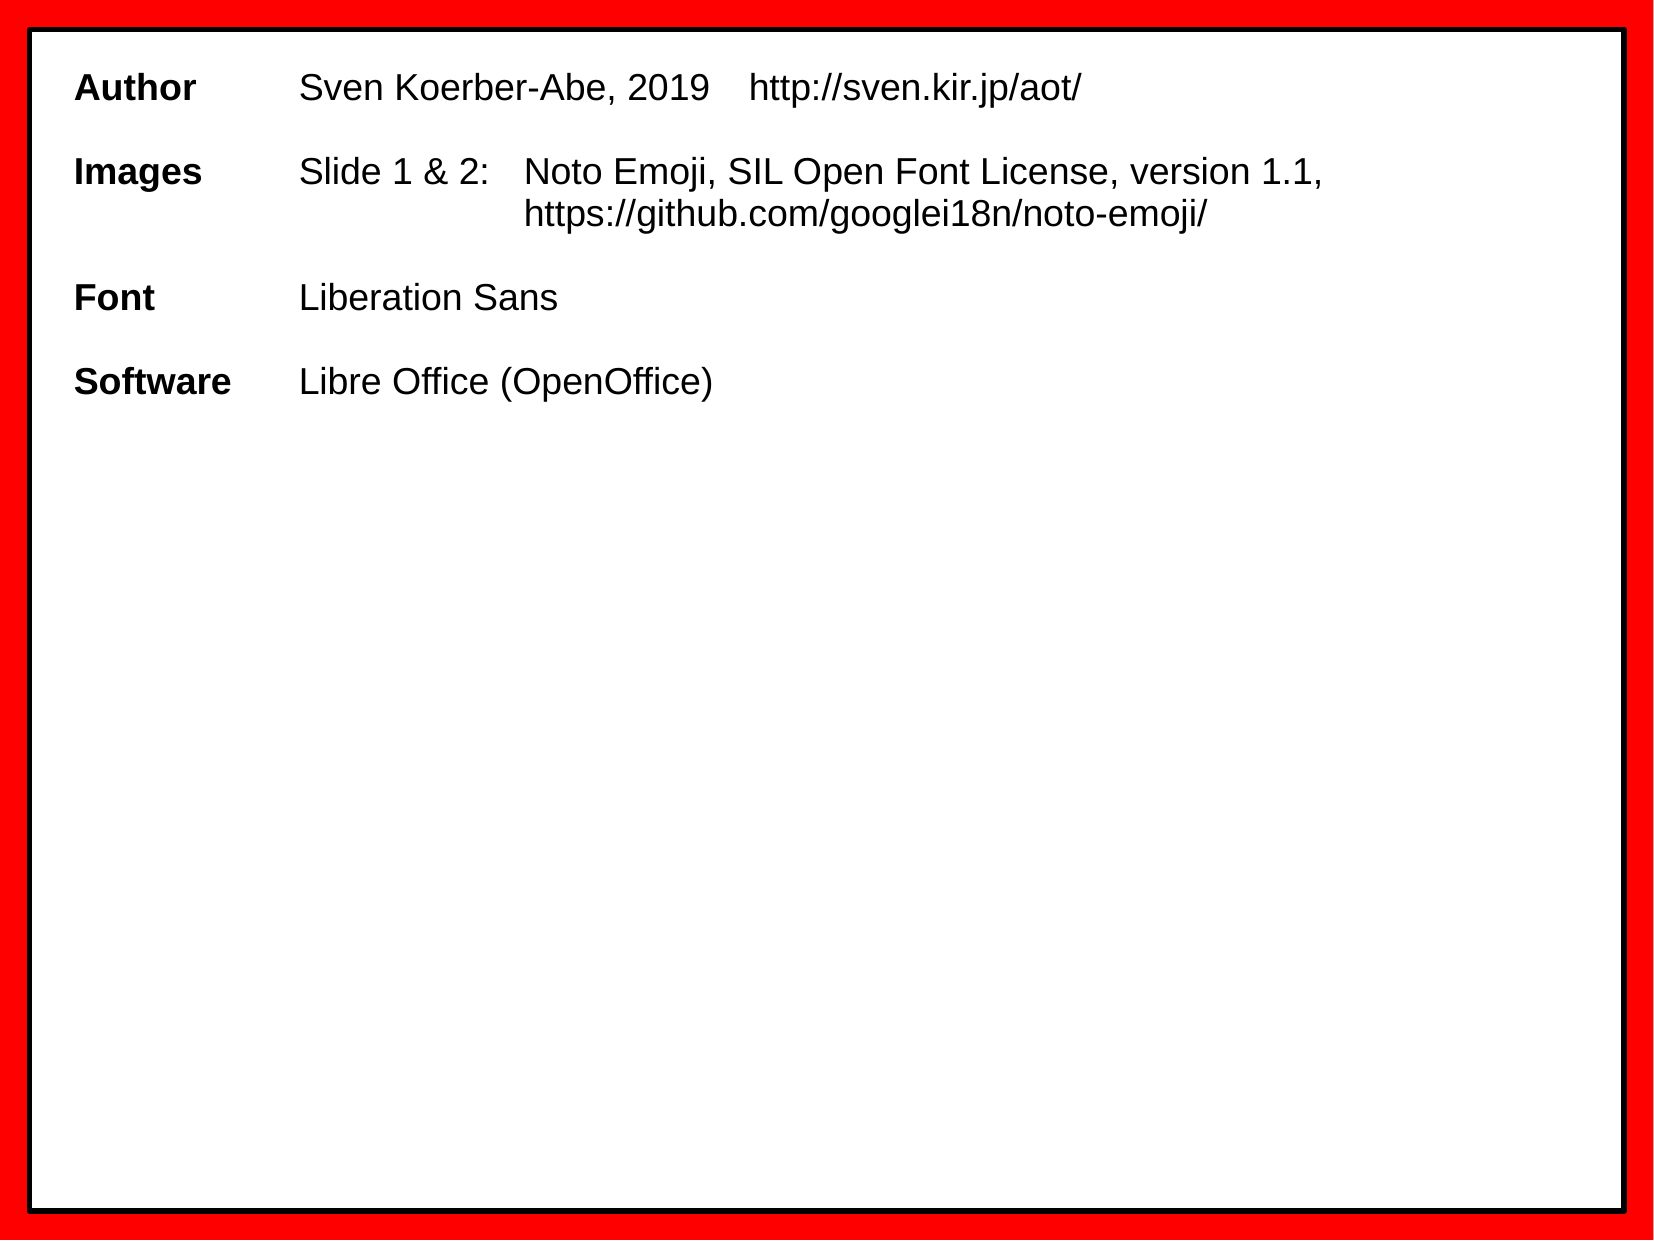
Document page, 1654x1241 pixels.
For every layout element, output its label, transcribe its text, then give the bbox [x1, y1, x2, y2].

text_box [29, 29, 1625, 1211]
text_box Author Sven Koerber-Abe, 2019 http://sven.kir.jp/aot/ Images Slide 1 & 2: Noto Emoji, SIL Open Font License, version 1.1, https://github.com/googlei18n/noto-emoji/ Font Liberation Sans Software Libre Office (OpenOffice) [59, 59, 1595, 602]
